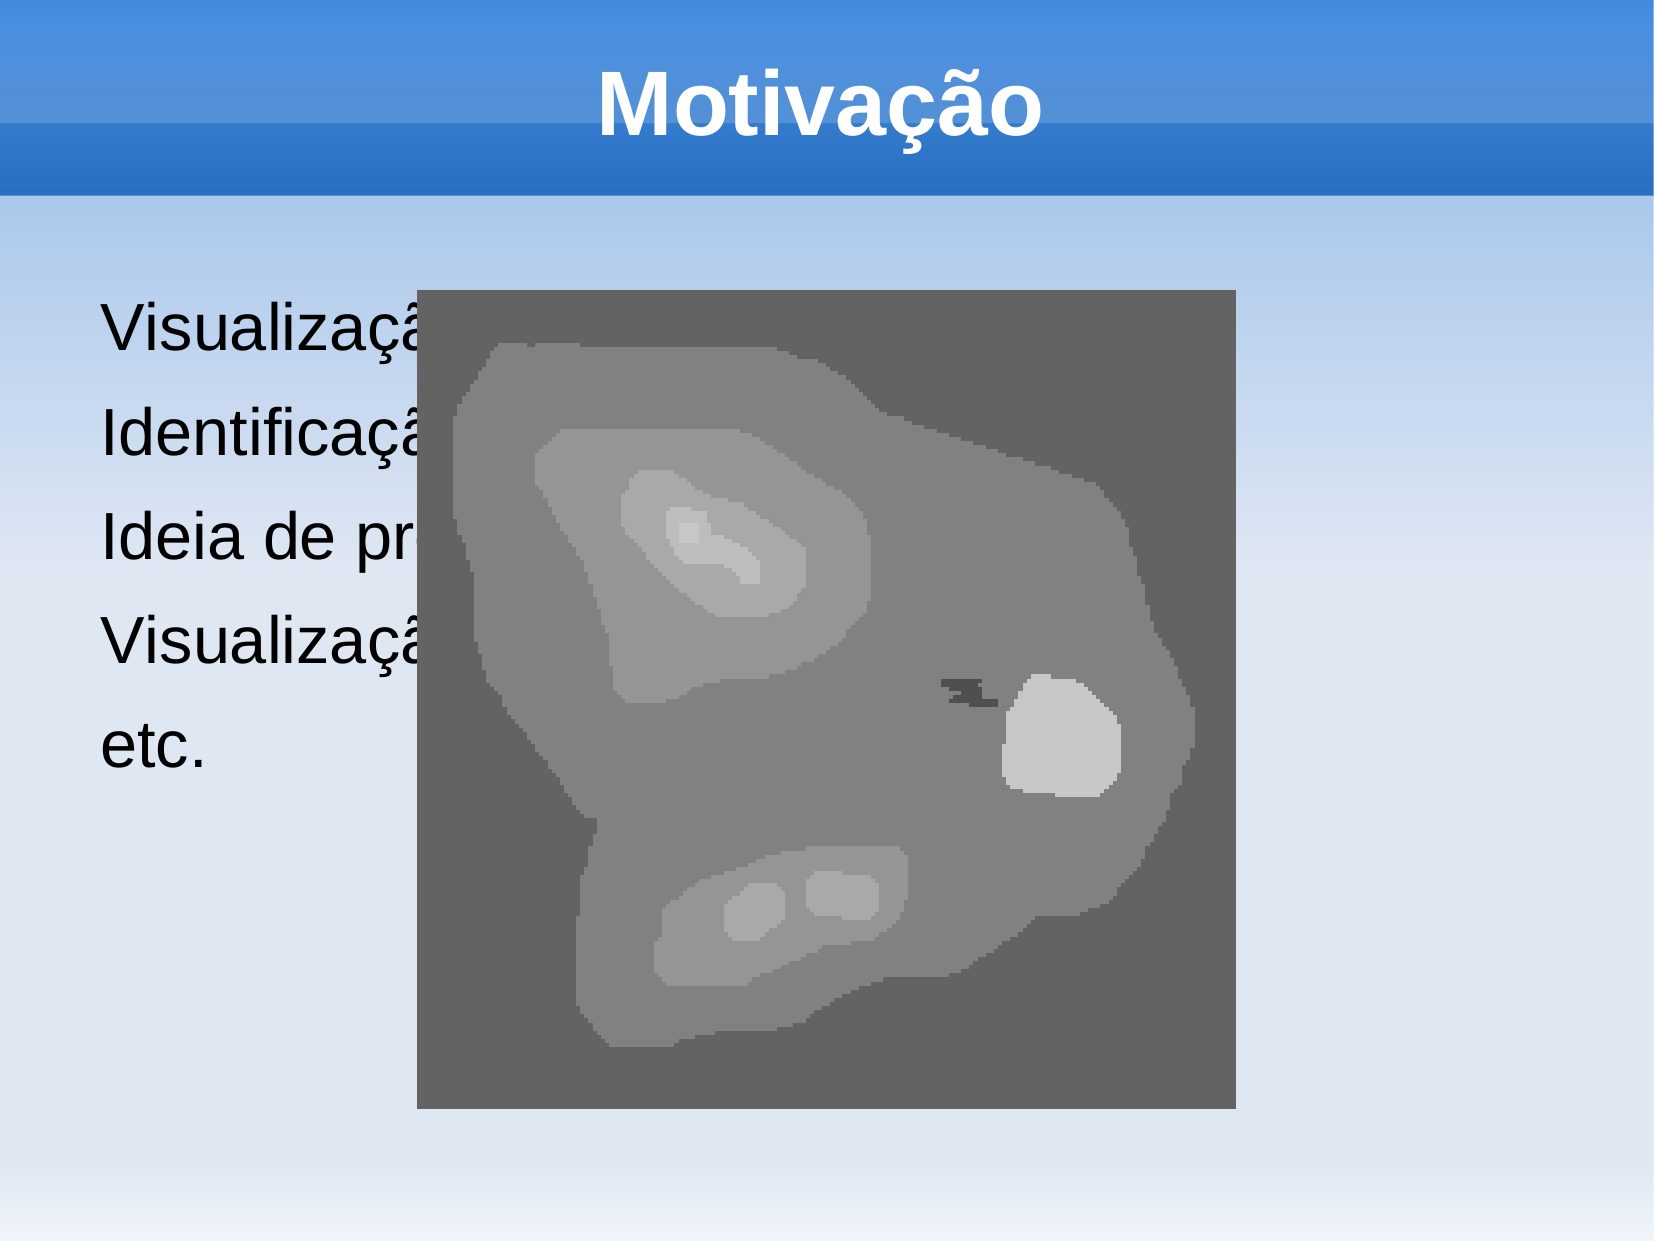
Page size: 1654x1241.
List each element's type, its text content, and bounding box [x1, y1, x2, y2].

picture [0, 0, 1654, 1241]
title Motivação [76, 0, 1565, 208]
list Visualização da topologia; Identificação de obstáculos; Ideia de profundidade; Visualização de camadas; etc. [82, 290, 417, 1109]
